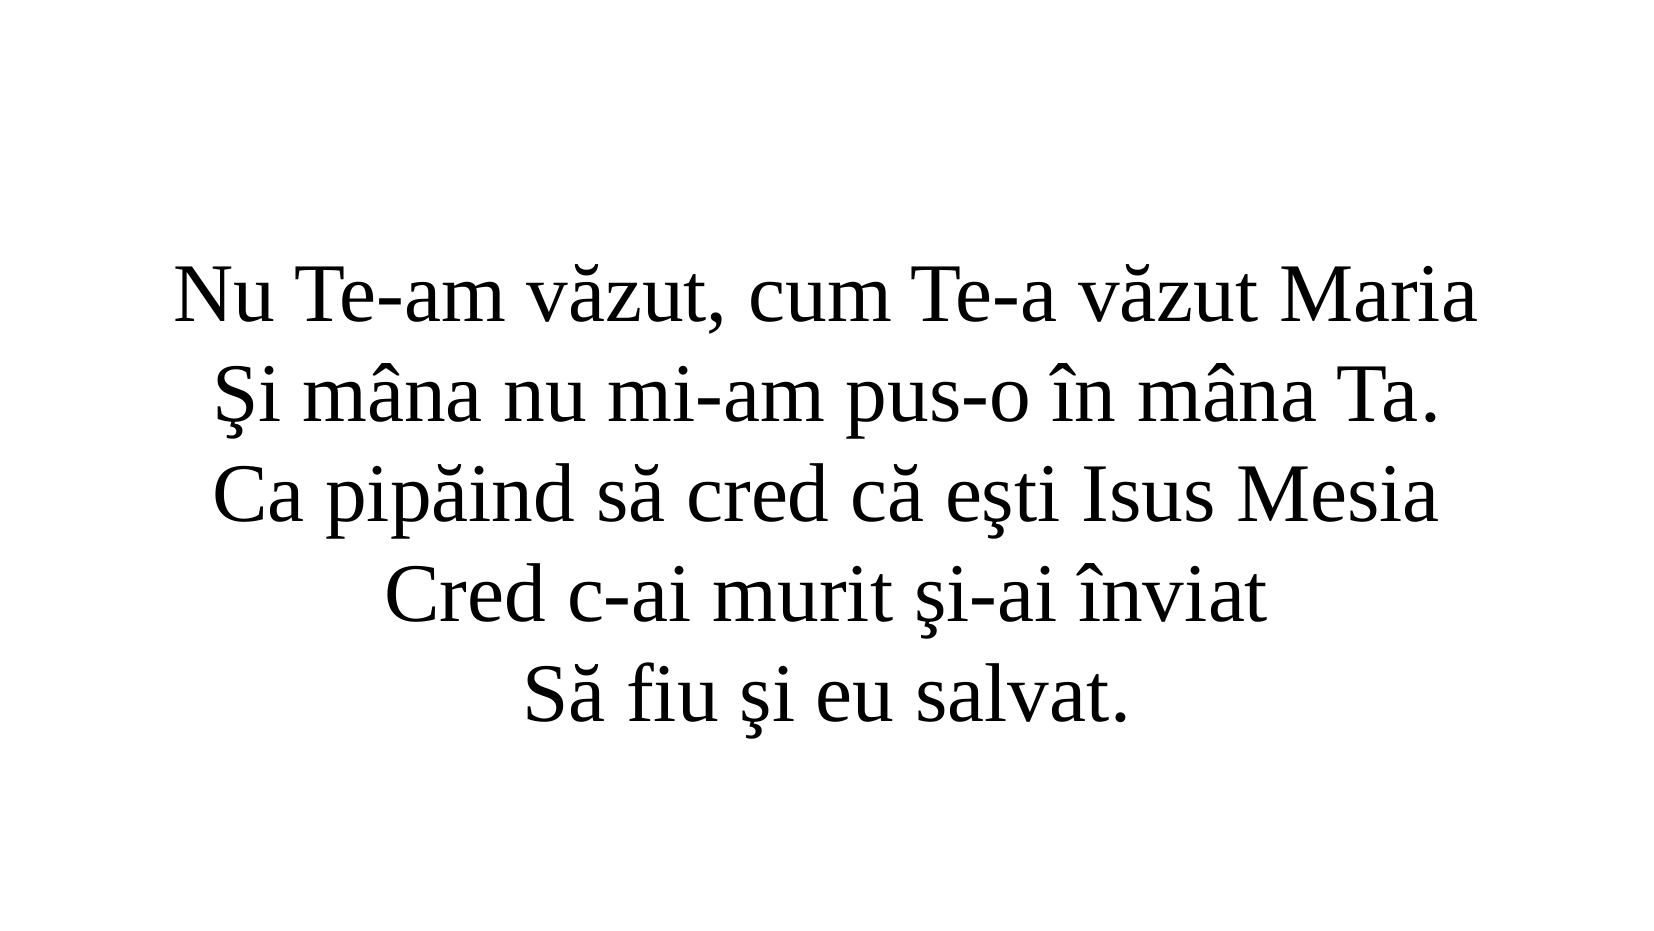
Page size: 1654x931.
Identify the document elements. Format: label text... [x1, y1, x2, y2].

subtitle Nu Te-am văzut, cum Te-a văzut Maria Şi mâna nu mi-am pus-o în mâna Ta. Ca pipăind să cred că eşti Isus Mesia Cred c-ai murit şi-ai înviat Să fiu şi eu salvat. [0, 230, 1654, 671]
